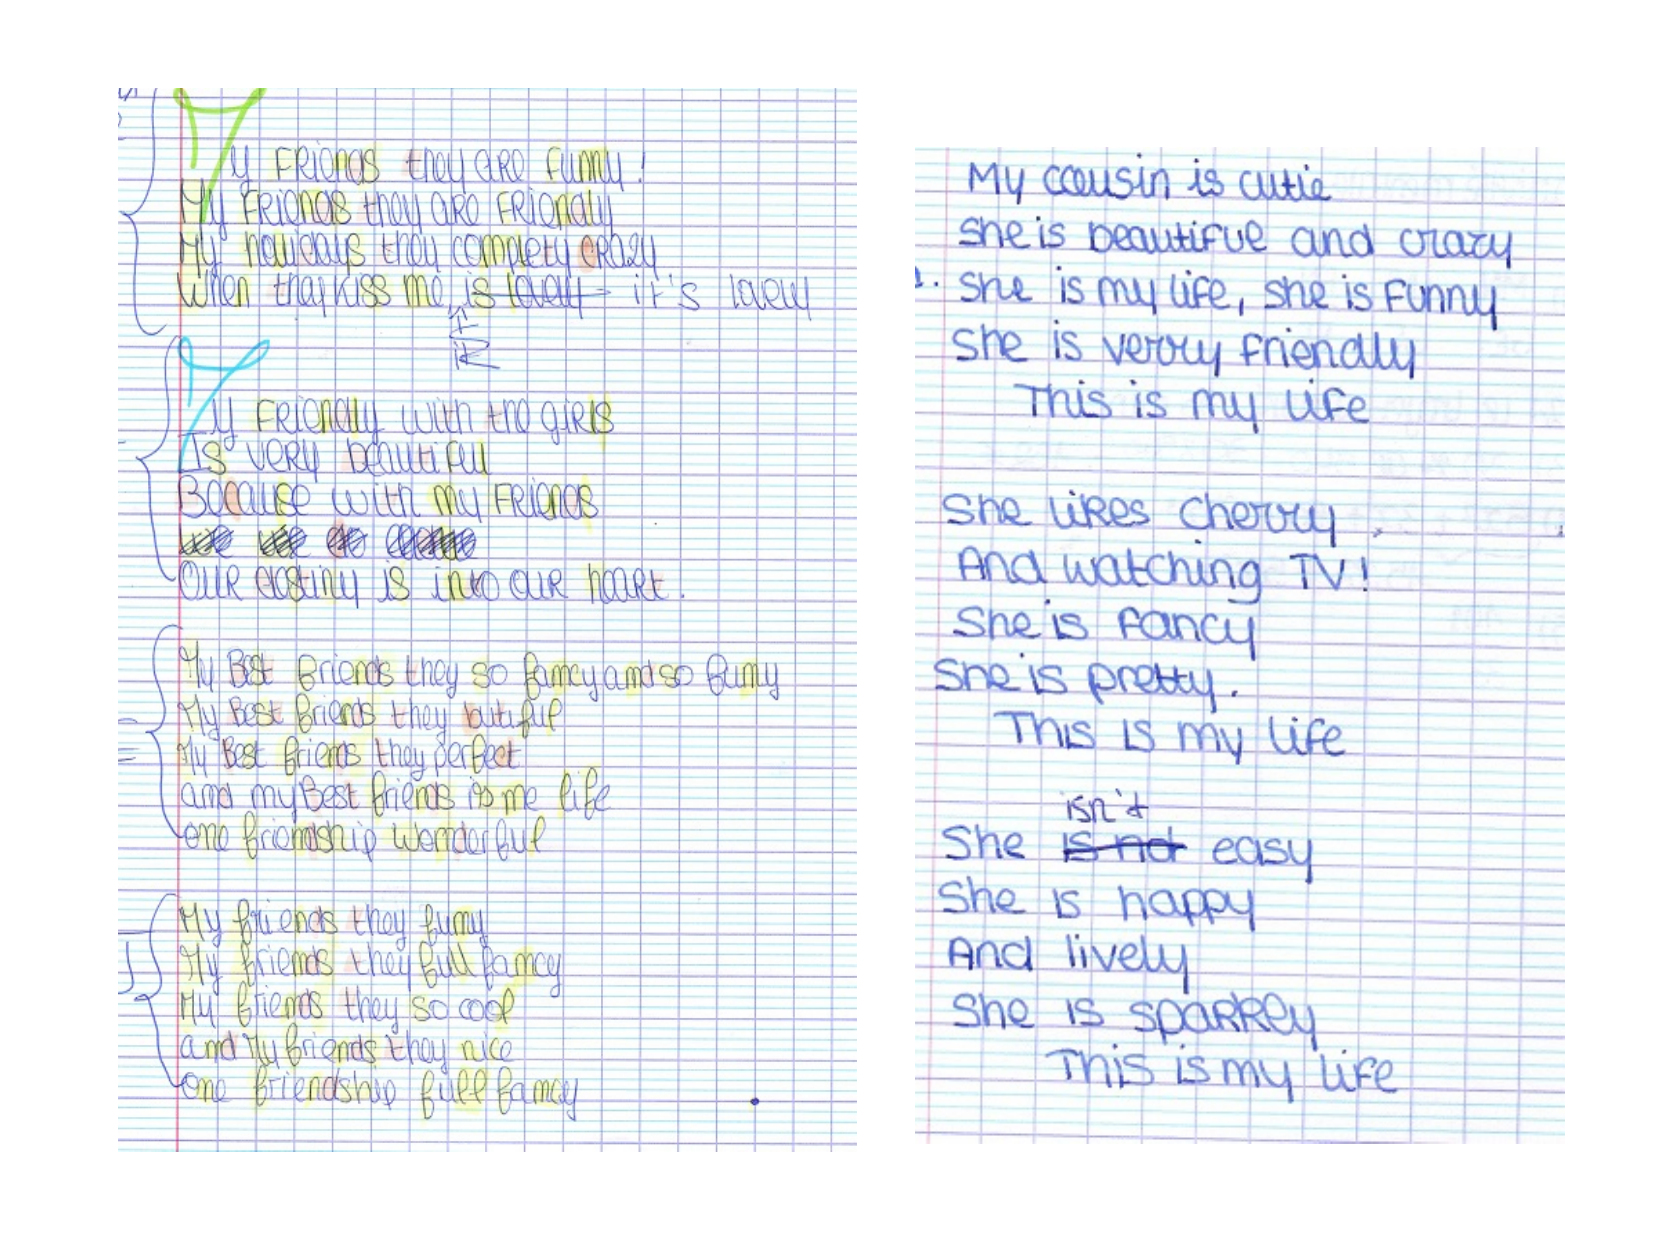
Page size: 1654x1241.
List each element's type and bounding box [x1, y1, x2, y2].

picture [915, 147, 1565, 1144]
picture [118, 88, 857, 1152]
